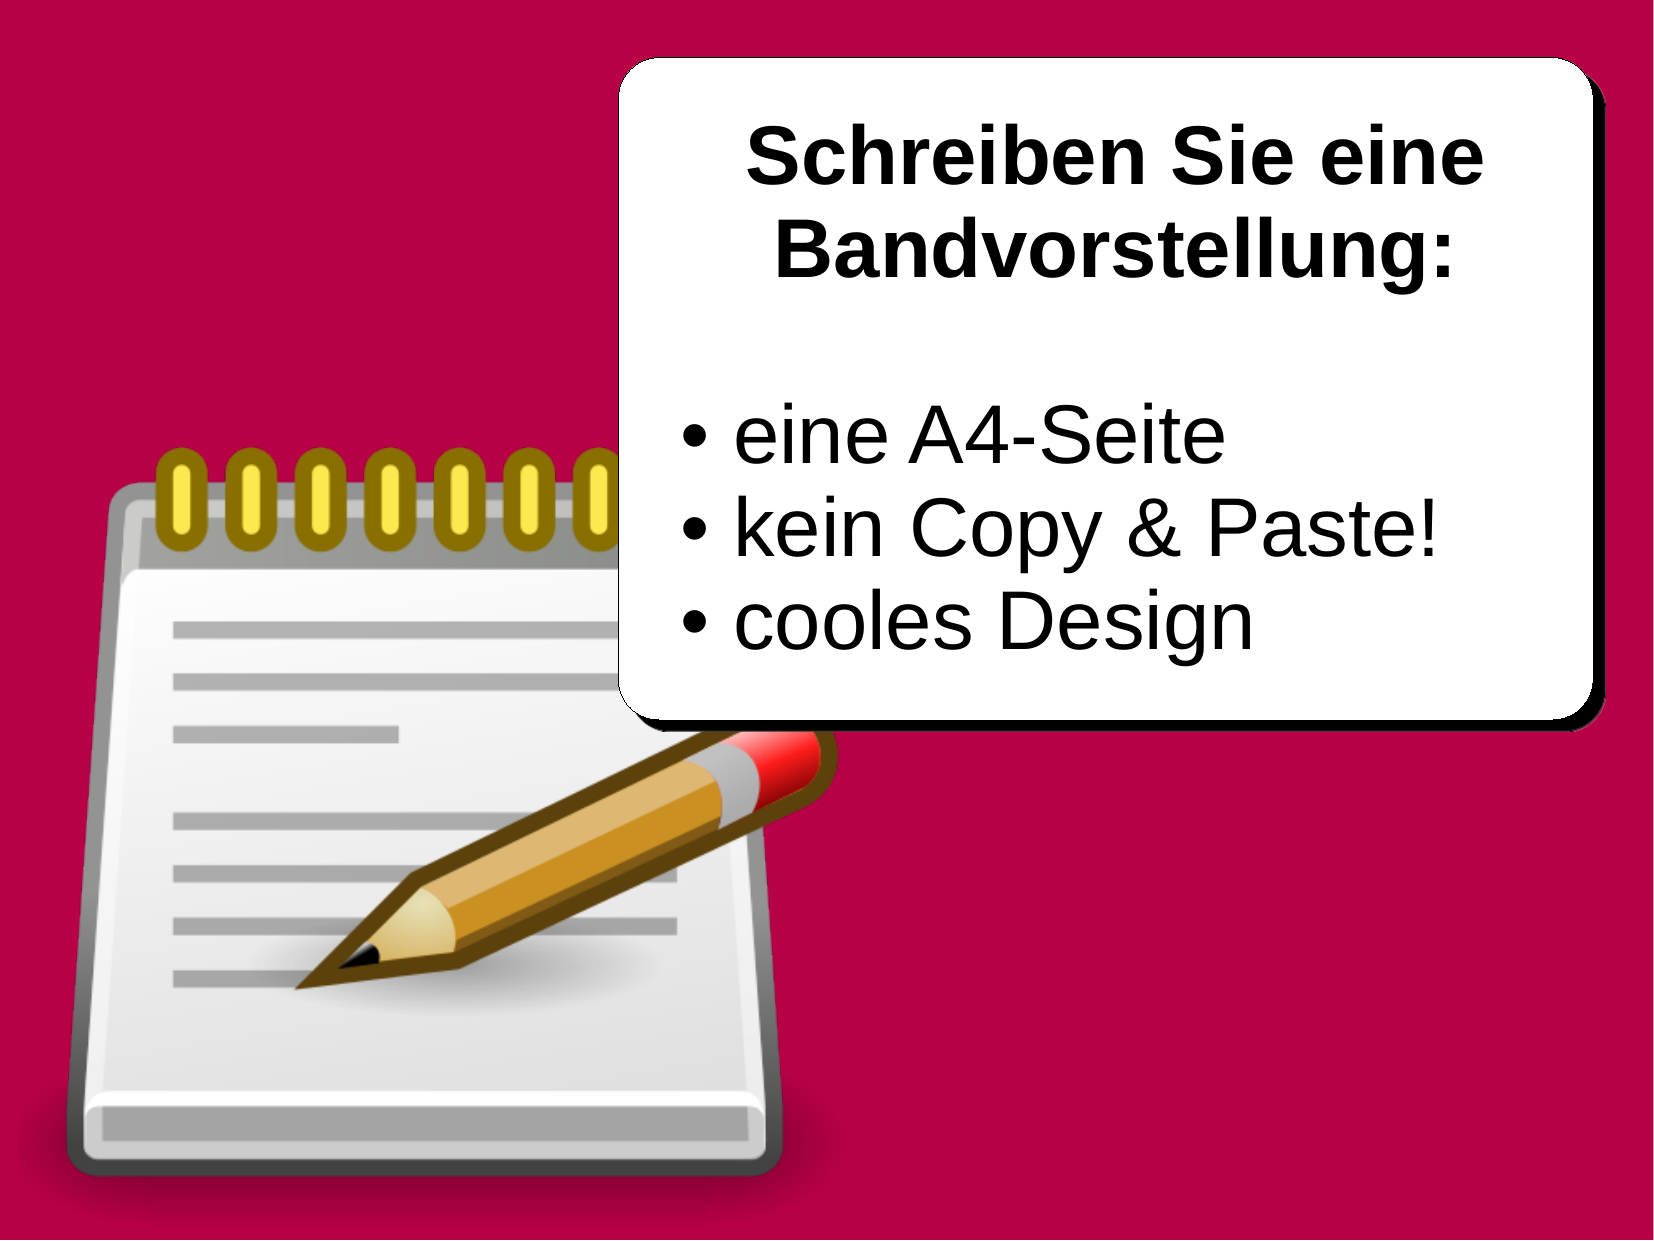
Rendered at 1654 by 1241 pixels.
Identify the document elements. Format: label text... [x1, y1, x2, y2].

text_box Schreiben Sie eine Bandvorstellung: • eine A4-Seite • kein Copy & Paste! • cooles Design [665, 101, 1566, 701]
text_box [618, 57, 1594, 721]
picture [17, 413, 851, 1241]
